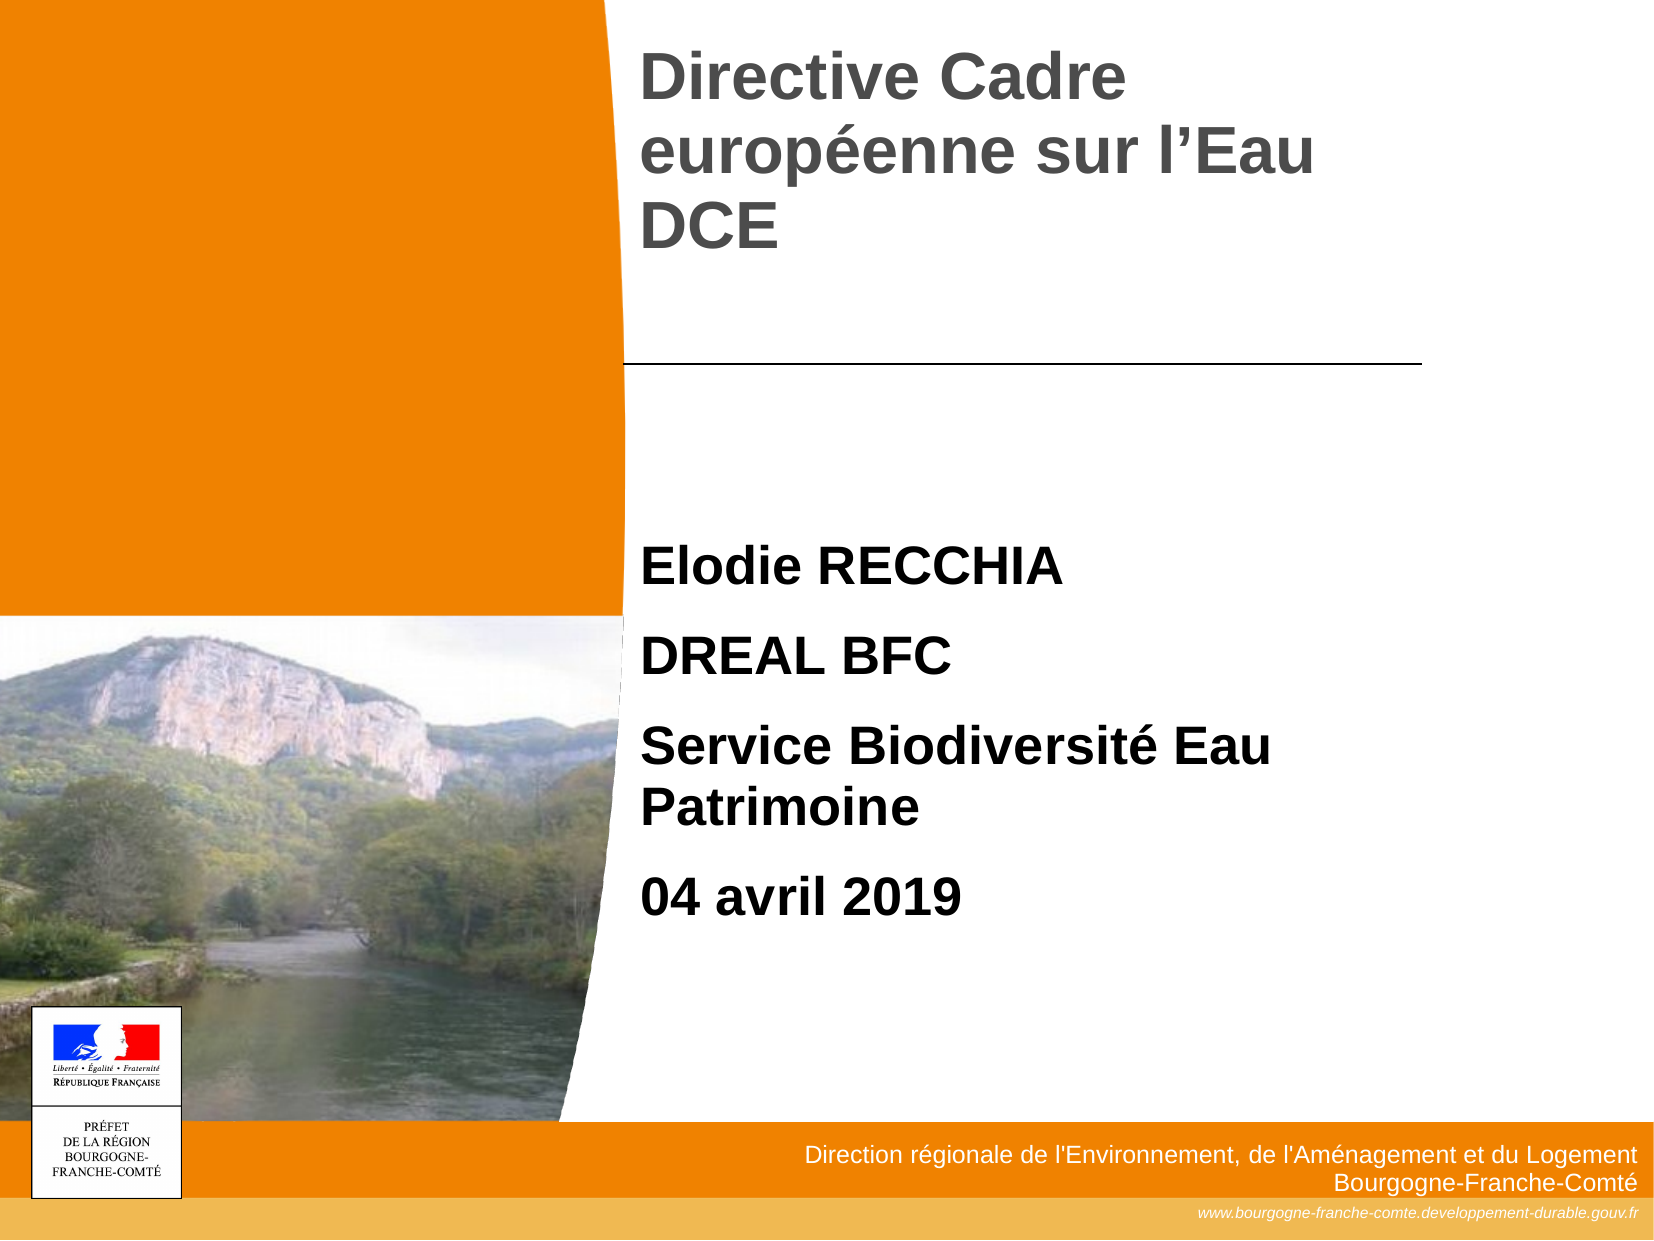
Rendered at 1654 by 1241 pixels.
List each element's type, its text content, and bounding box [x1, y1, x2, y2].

subtitle Elodie RECCHIA DREAL BFC Service Biodiversité Eau Patrimoine 04 avril 2019 [640, 535, 1428, 927]
title Directive Cadre européenne sur l’Eau DCE [639, 38, 1584, 264]
picture [0, 0, 1654, 1240]
